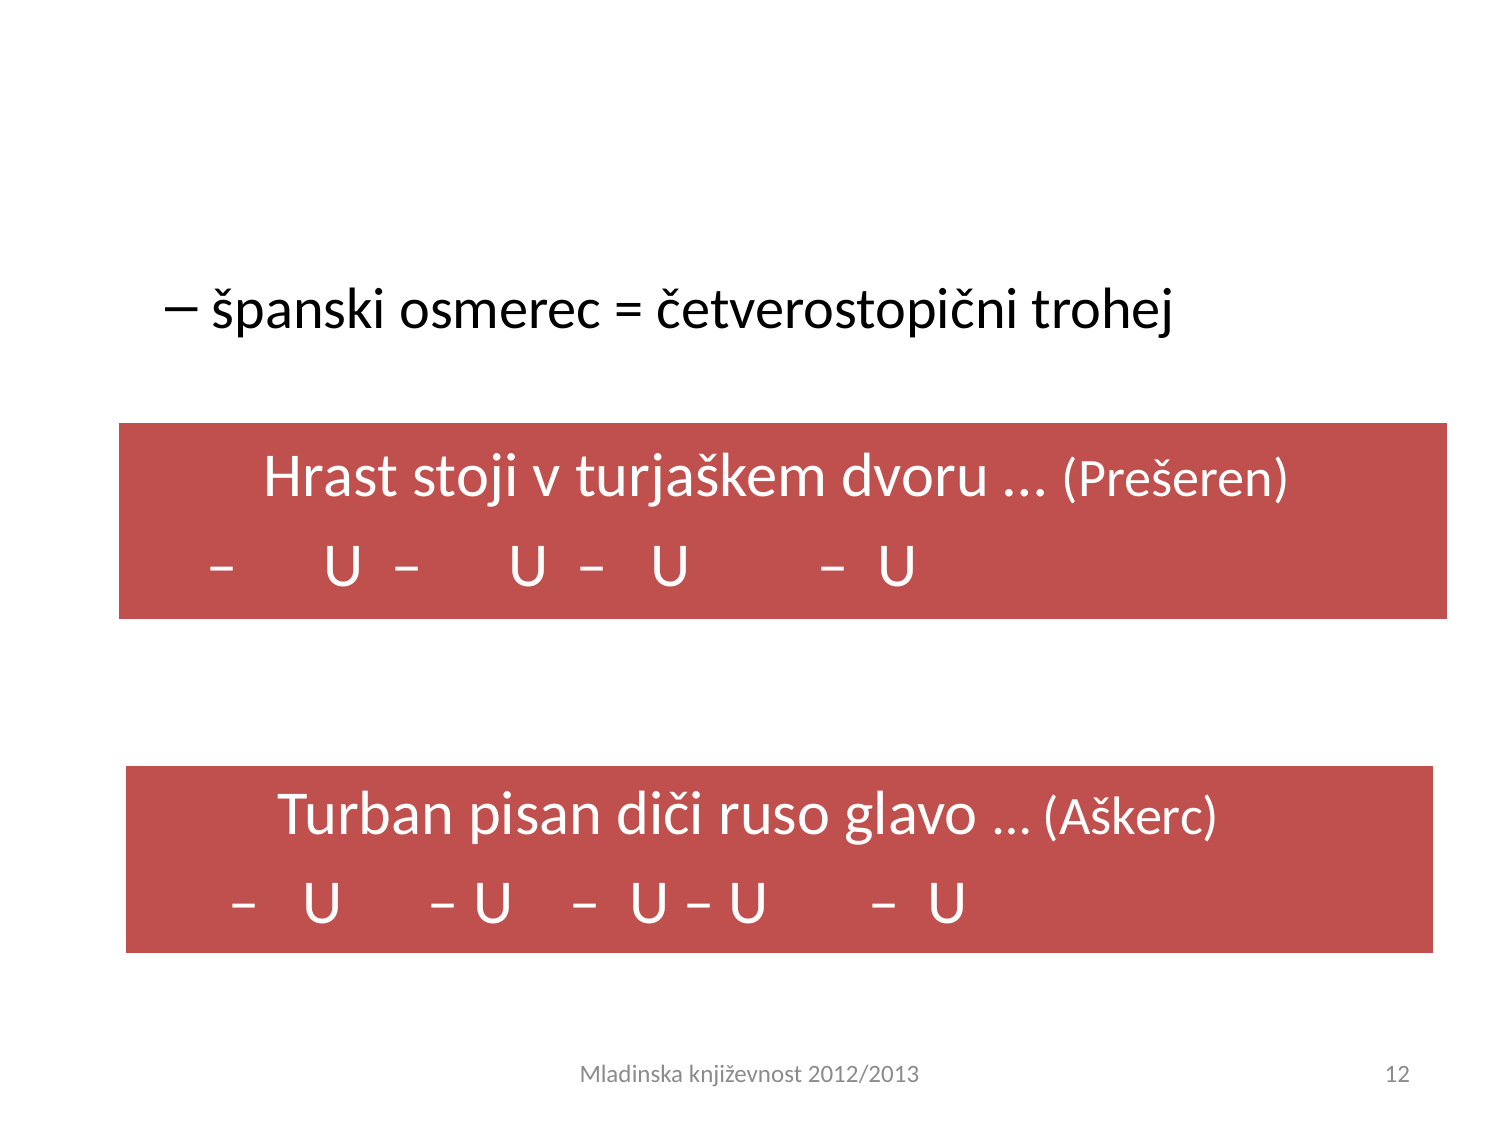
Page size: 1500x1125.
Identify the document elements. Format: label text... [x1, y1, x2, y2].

footer Mladinska književnost 2012/2013 [512, 1042, 988, 1103]
text_box Turban pisan diči ruso glavo … (Aškerc) – U – U – U – U – U [123, 763, 1435, 955]
text_box Hrast stoji v turjaškem dvoru … (Prešeren) – U – U – U – U [116, 420, 1450, 622]
list španski osmerec = četverostopični trohej srbski desetrec = peterostopični trohej [75, 262, 1425, 1005]
slide_number <number> [1074, 1042, 1425, 1103]
